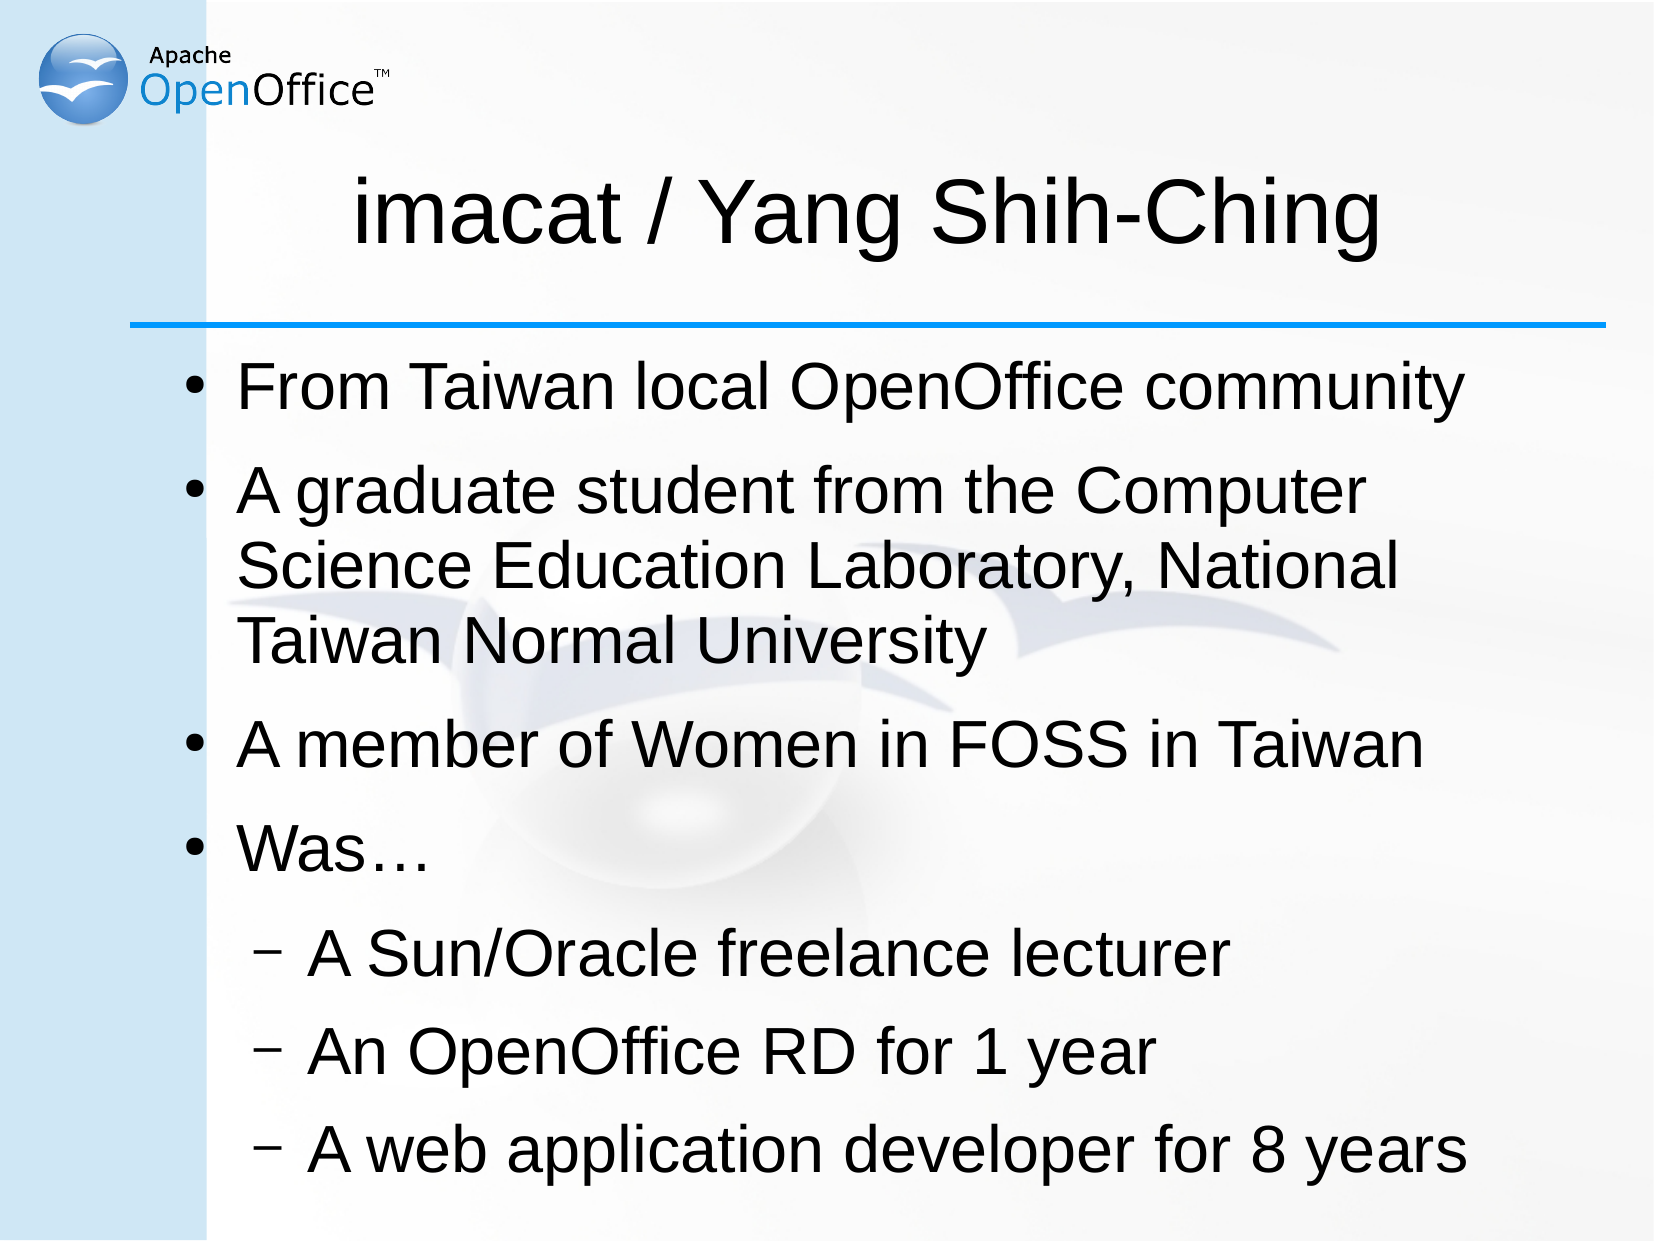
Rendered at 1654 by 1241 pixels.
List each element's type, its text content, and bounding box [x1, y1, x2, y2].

title imacat / Yang Shih-Ching [165, 108, 1571, 316]
picture [35, 2, 1654, 1241]
list From Taiwan local OpenOffice community A graduate student from the Computer Science Education Laboratory, National Taiwan Normal University A member of Women in FOSS in Taiwan Was… A Sun/Oracle freelance lecturer An OpenOffice RD for 1 year A web application developer for 8 years [165, 349, 1571, 1188]
